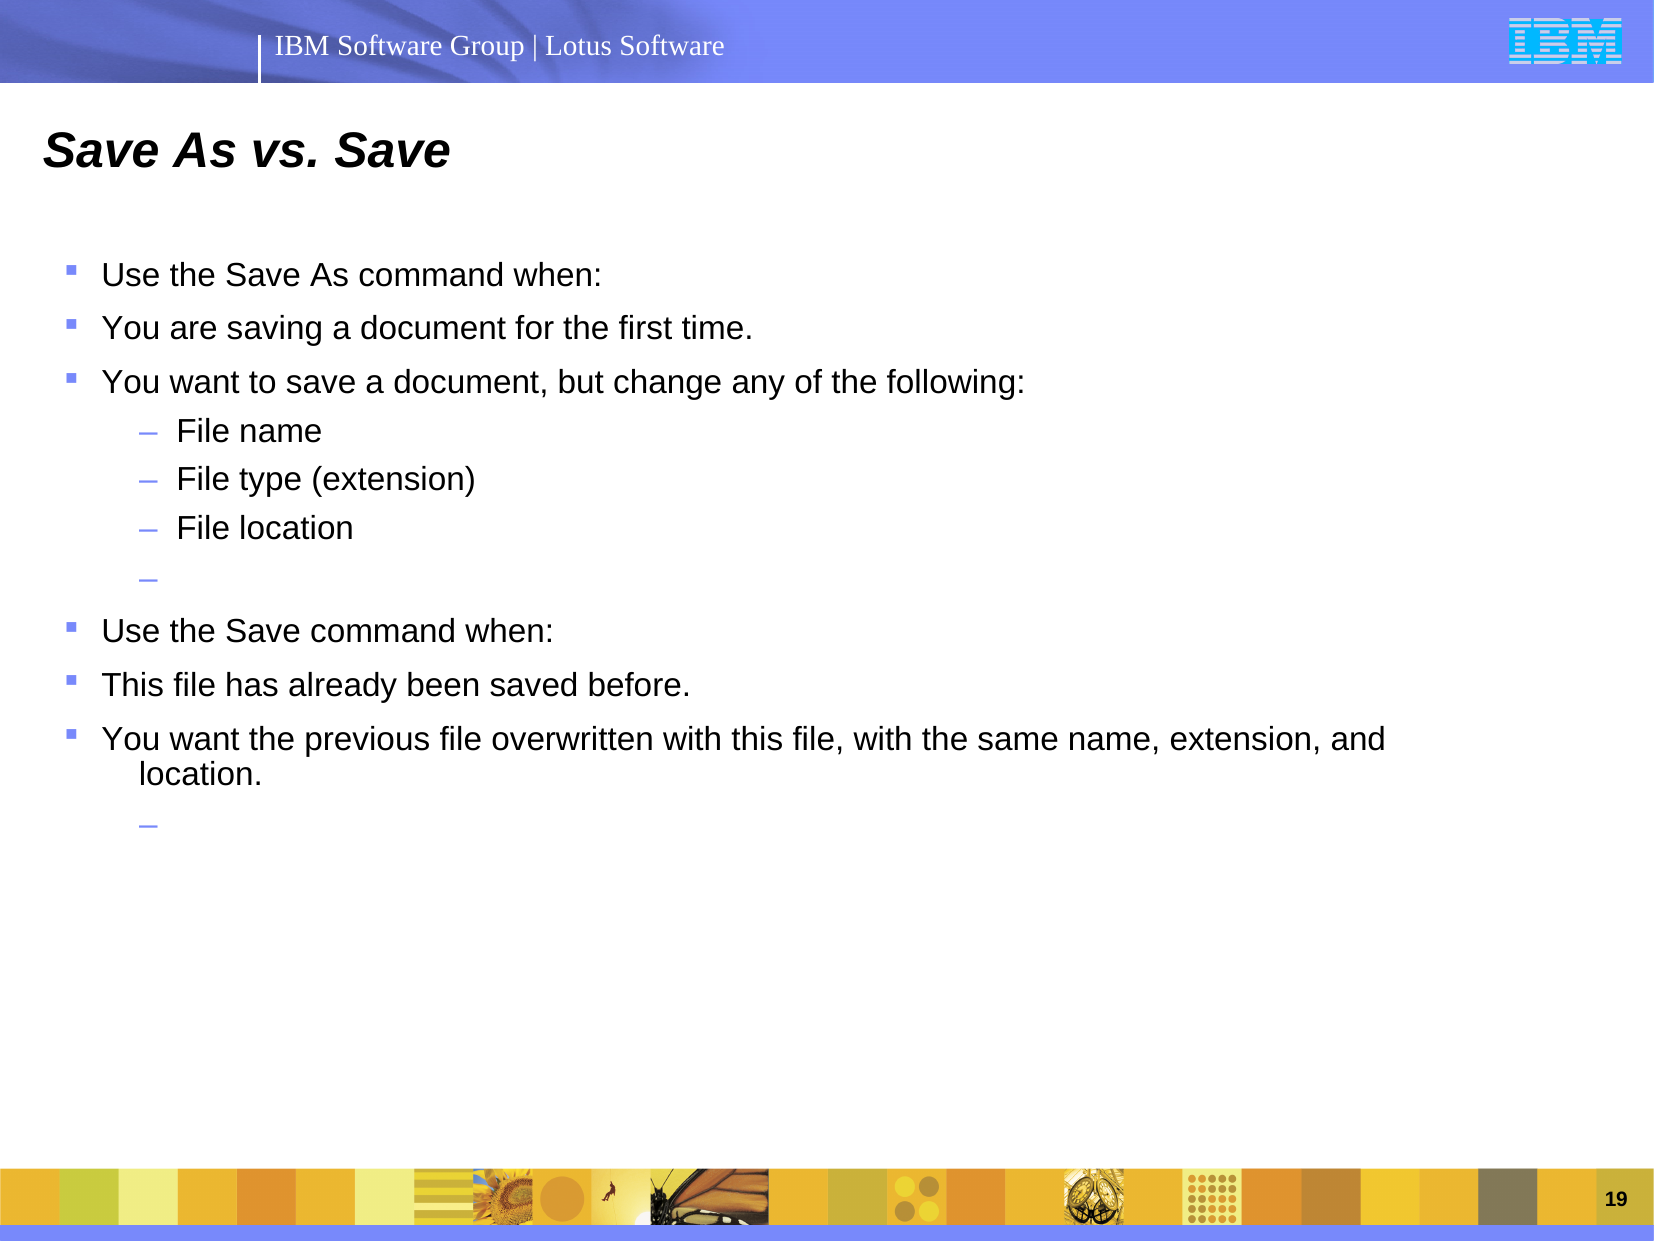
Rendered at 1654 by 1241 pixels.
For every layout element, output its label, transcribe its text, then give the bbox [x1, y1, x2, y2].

list Use the Save As command when: You are saving a document for the first time. You want to save a document, but change any of the following: File name File type (extension) File location Use the Save command when: This file has already been saved before. You want the previous file overwritten with this file, with the same name, extension, and location. [63, 258, 1470, 964]
picture [0, 1168, 1654, 1225]
picture [0, 0, 1654, 83]
title Save As vs. Save [27, 117, 1520, 223]
